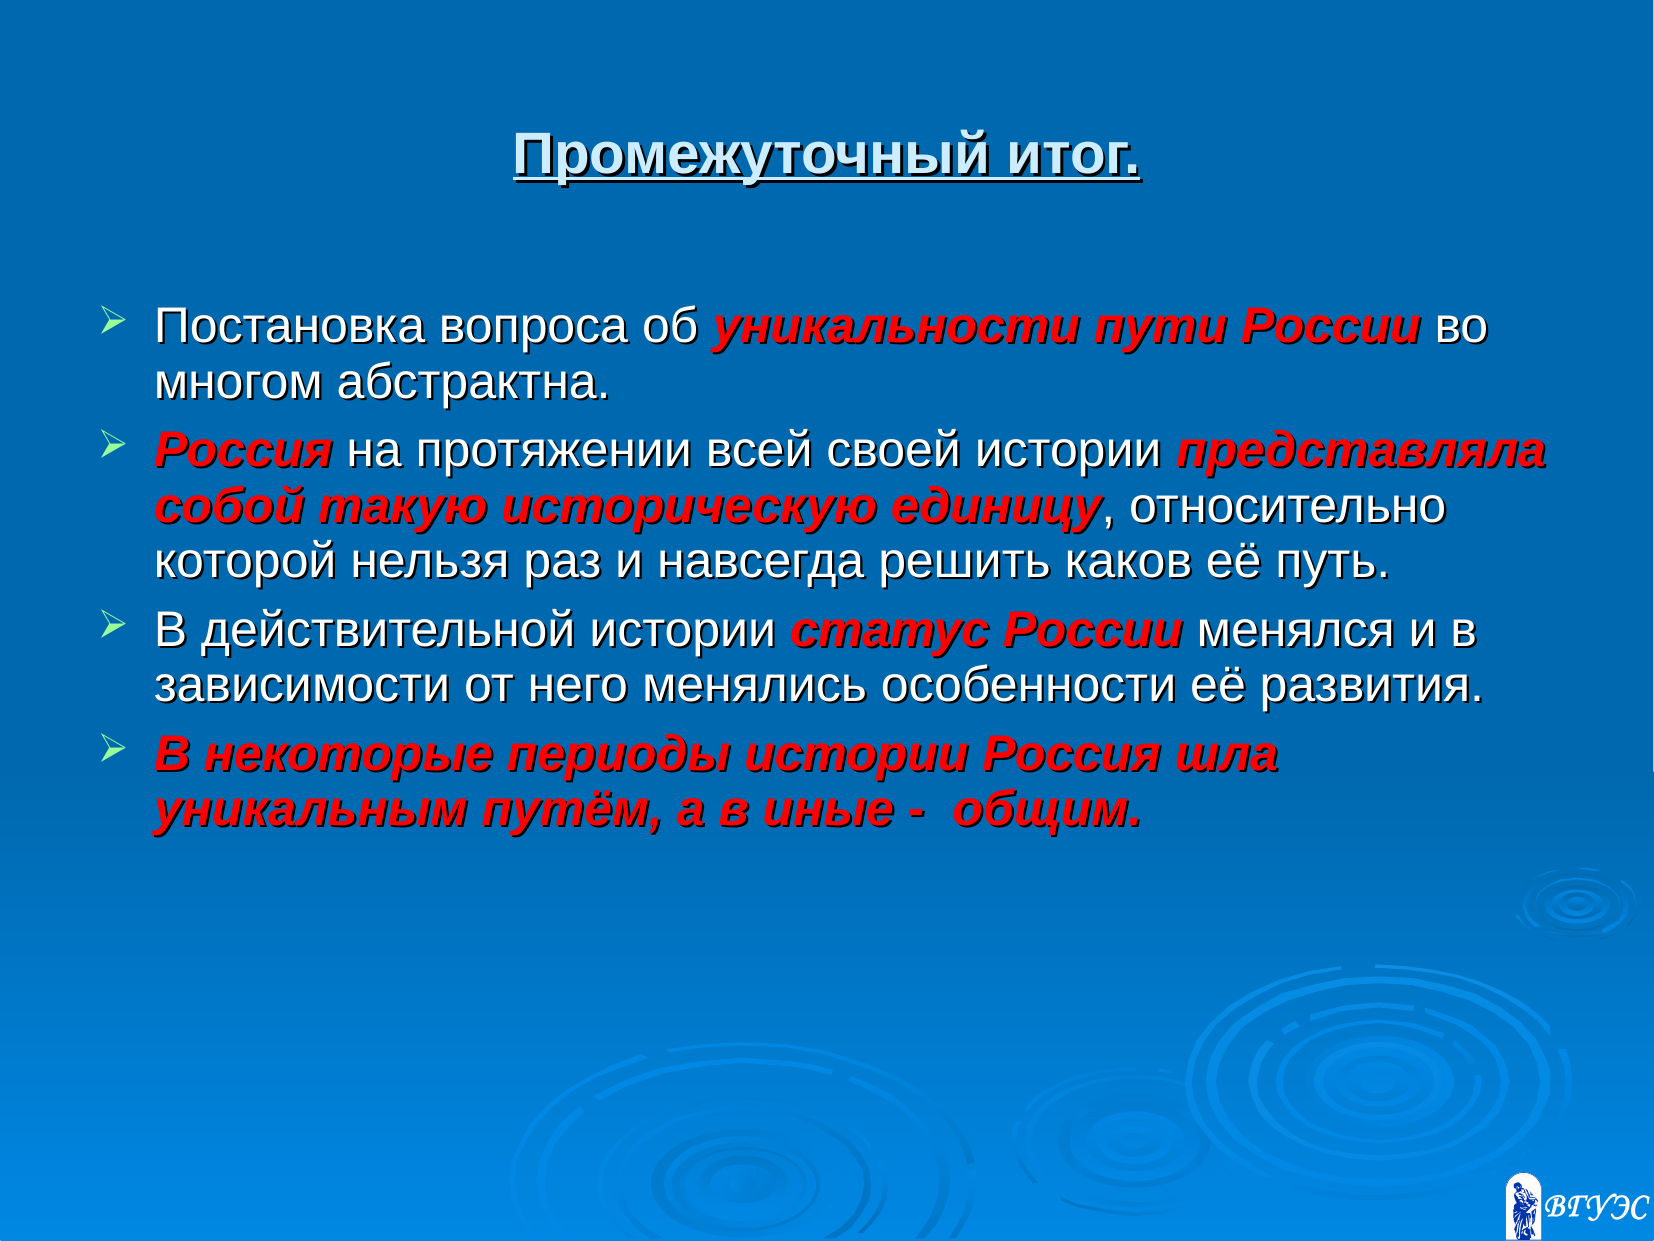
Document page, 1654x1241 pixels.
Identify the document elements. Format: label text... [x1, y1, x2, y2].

picture [1505, 1172, 1651, 1241]
title Промежуточный итог. [82, 50, 1571, 257]
list Постановка вопроса об уникальности пути России во многом абстрактна. Россия на протяжении всей своей истории представляла собой такую историческую единицу, относительно которой нельзя раз и навсегда решить каков её путь. В действительной истории статус России менялся и в зависимости от него менялись особенности её развития. В некоторые периоды истории Россия шла уникальным путём, а в иные - общим. [82, 289, 1571, 1108]
